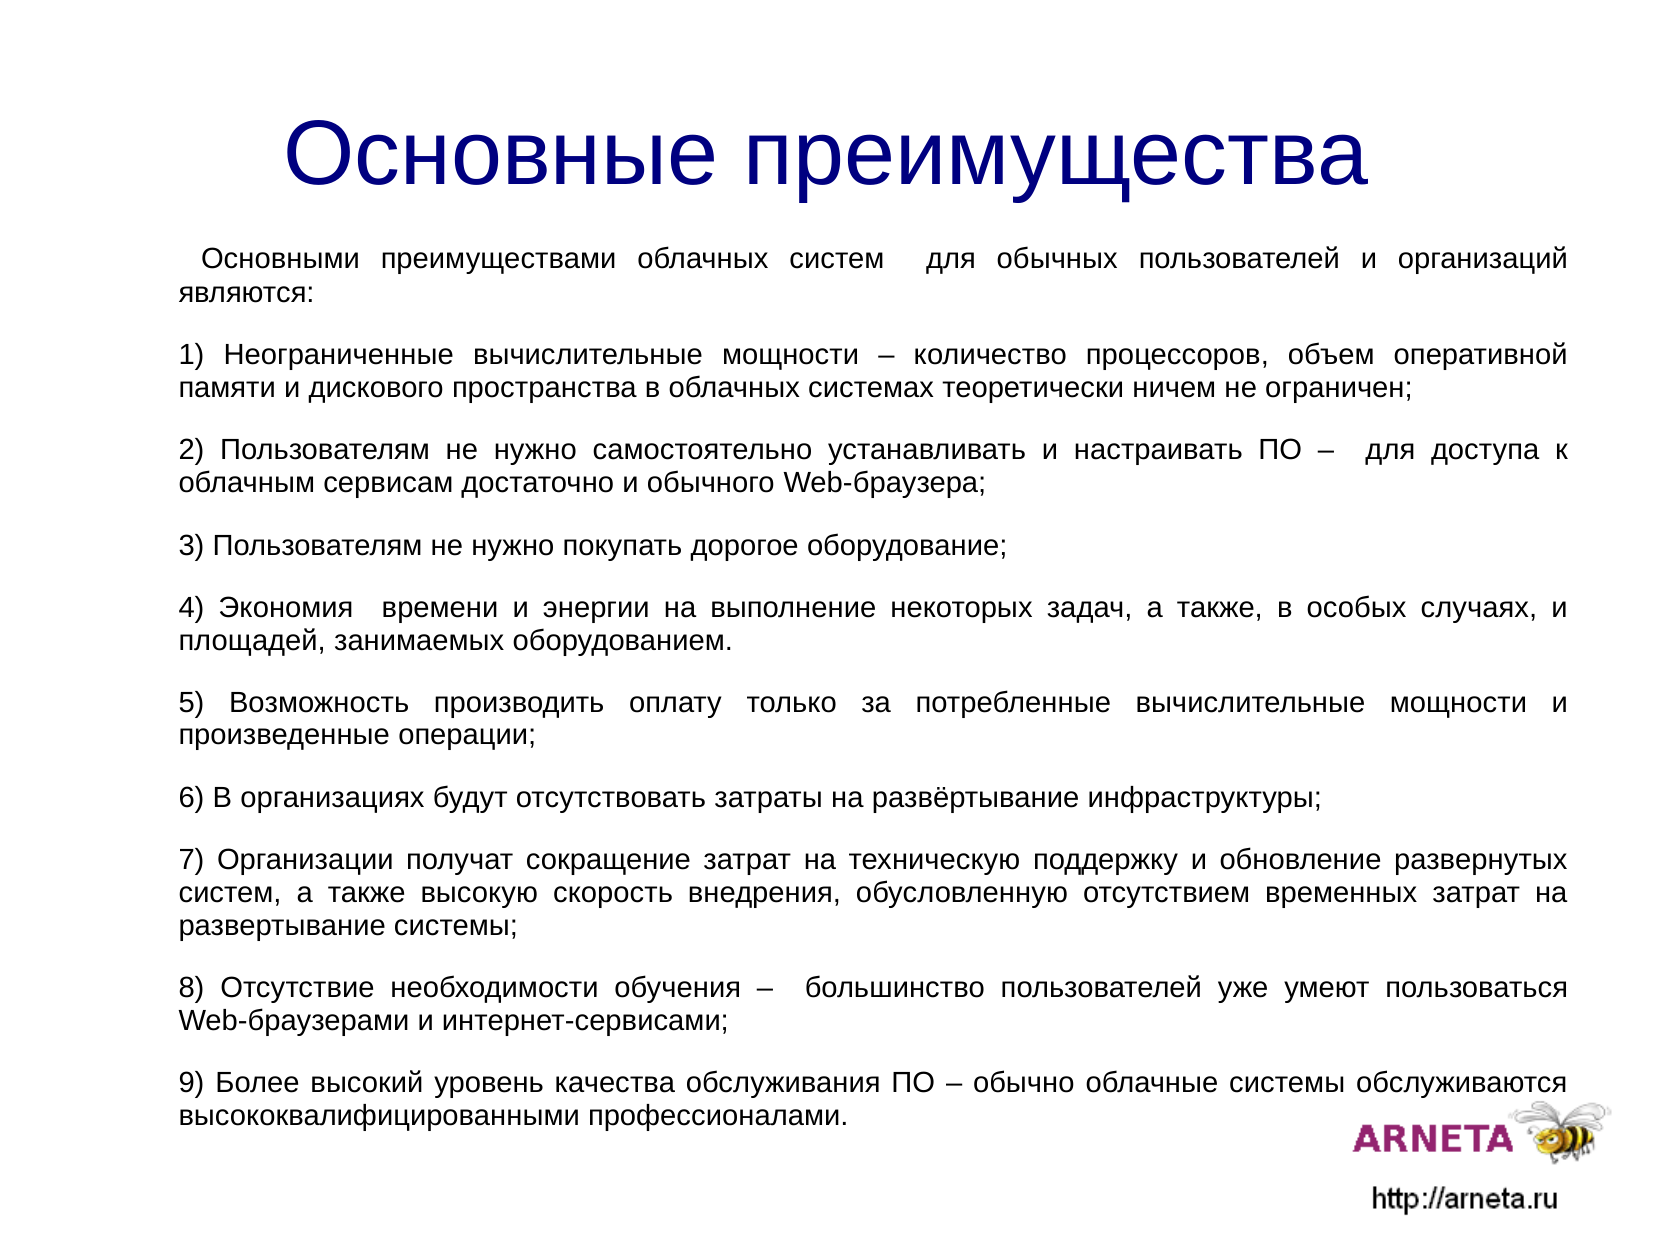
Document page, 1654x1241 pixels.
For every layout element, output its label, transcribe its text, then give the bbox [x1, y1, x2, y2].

picture [1328, 1092, 1640, 1223]
title Основные преимущества [82, 49, 1571, 257]
list Основными преимуществами облачных систем для обычных пользователей и организаций являются: 1) Неограниченные вычислительные мощности – количество процессоров, объем оперативной памяти и дискового пространства в облачных системах теоретически ничем не ограничен; 2) Пользователям не нужно самостоятельно устанавливать и настраивать ПО – для доступа к облачным сервисам достаточно и обычного Web-браузера; 3) Пользователям не нужно покупать дорогое оборудование; 4) Экономия времени и энергии на выполнение некоторых задач, а также, в особых случаях, и площадей, занимаемых оборудованием. 5) Возможность производить оплату только за потребленные вычислительные мощности и произведенные операции; 6) В организациях будут отсутствовать затраты на развёртывание инфраструктуры; 7) Организации получат сокращение затрат на техническую поддержку и обновление развернутых систем, а также высокую скорость внедрения, обусловленную отсутствием временных затрат на развертывание системы; 8) Отсутствие необходимости обучения – большинство пользователей уже умеют пользоваться Web-браузерами и интернет-сервисами; 9) Более высокий уровень качества обслуживания ПО – обычно облачные системы обслуживаются высококвалифицированными профессионалами. [178, 236, 1570, 1147]
